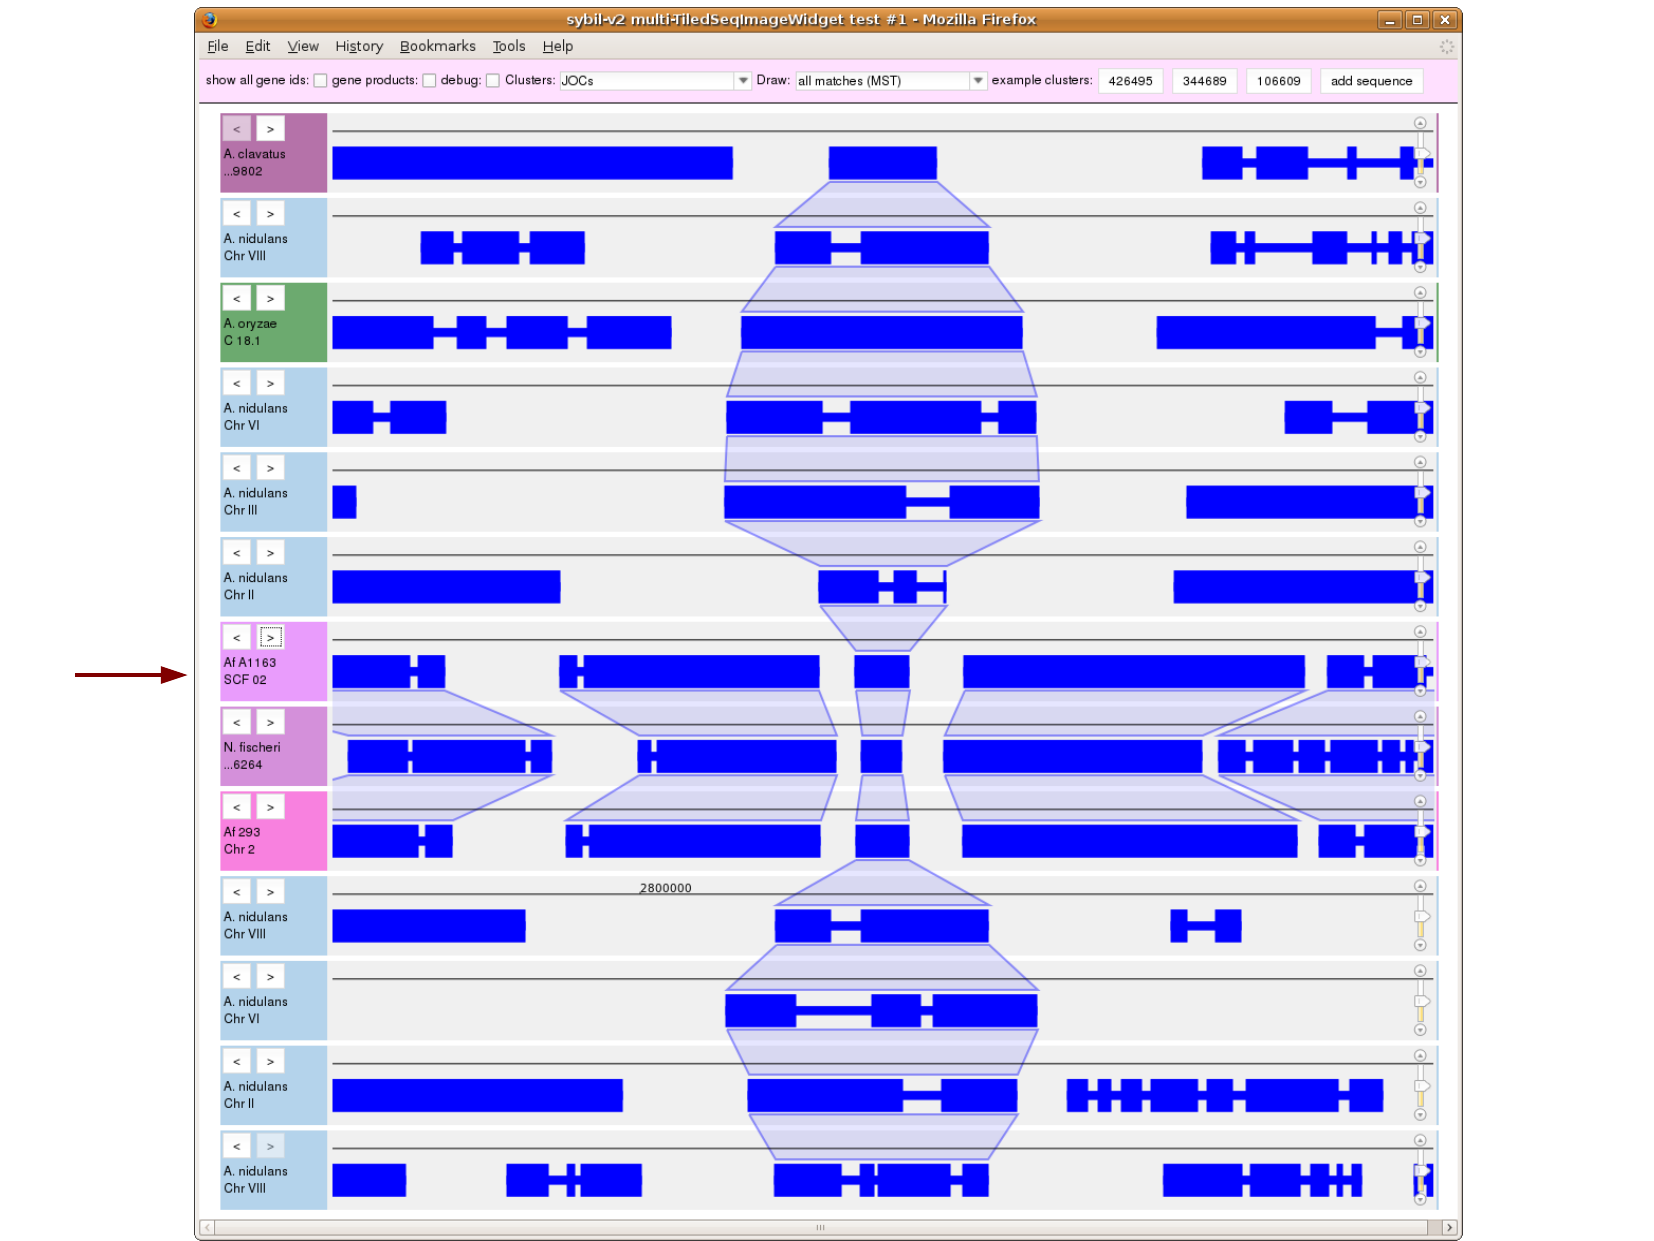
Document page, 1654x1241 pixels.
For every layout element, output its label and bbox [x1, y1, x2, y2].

picture [194, 7, 1463, 1241]
